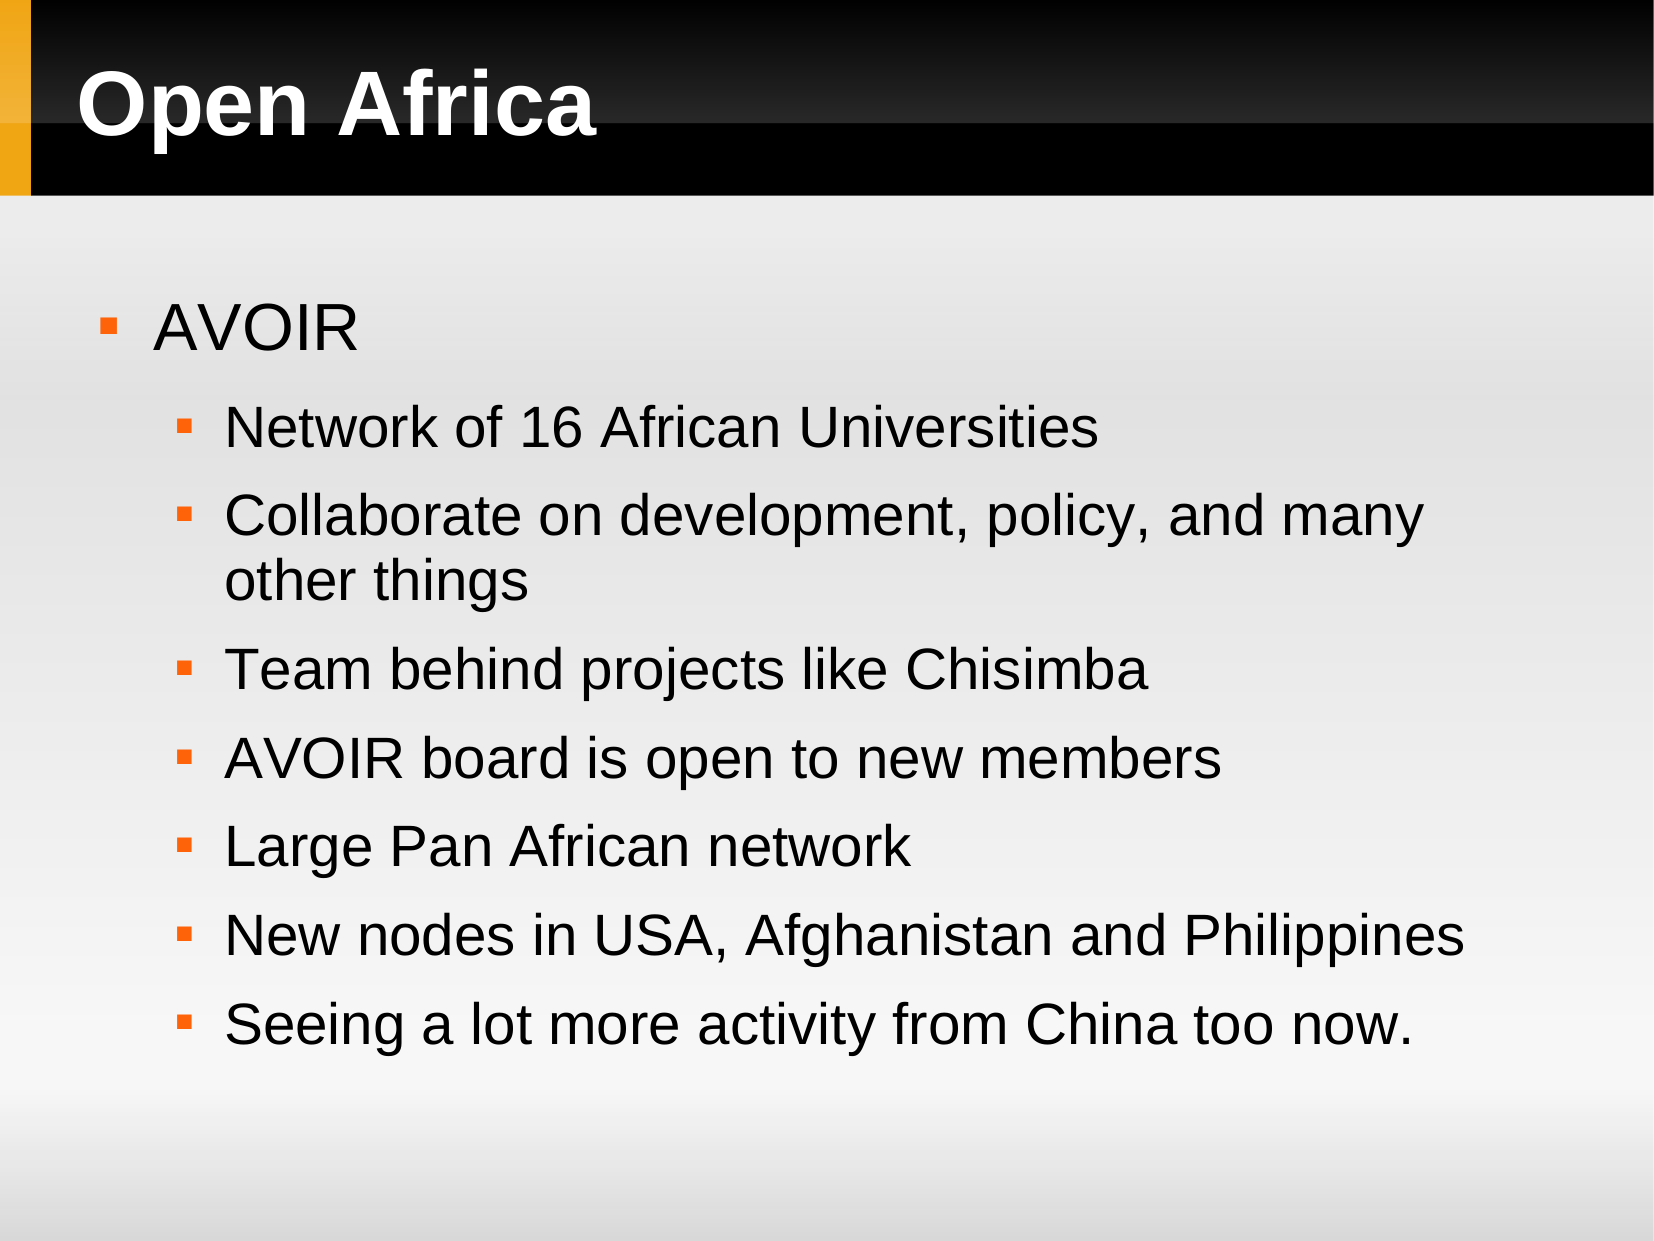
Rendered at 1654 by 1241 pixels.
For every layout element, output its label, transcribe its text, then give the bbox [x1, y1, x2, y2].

title Open Africa [76, 0, 1565, 208]
picture [0, 0, 1654, 1241]
list AVOIR Network of 16 African Universities Collaborate on development, policy, and many other things Team behind projects like Chisimba AVOIR board is open to new members Large Pan African network New nodes in USA, Afghanistan and Philippines Seeing a lot more activity from China too now. [82, 290, 1571, 1109]
